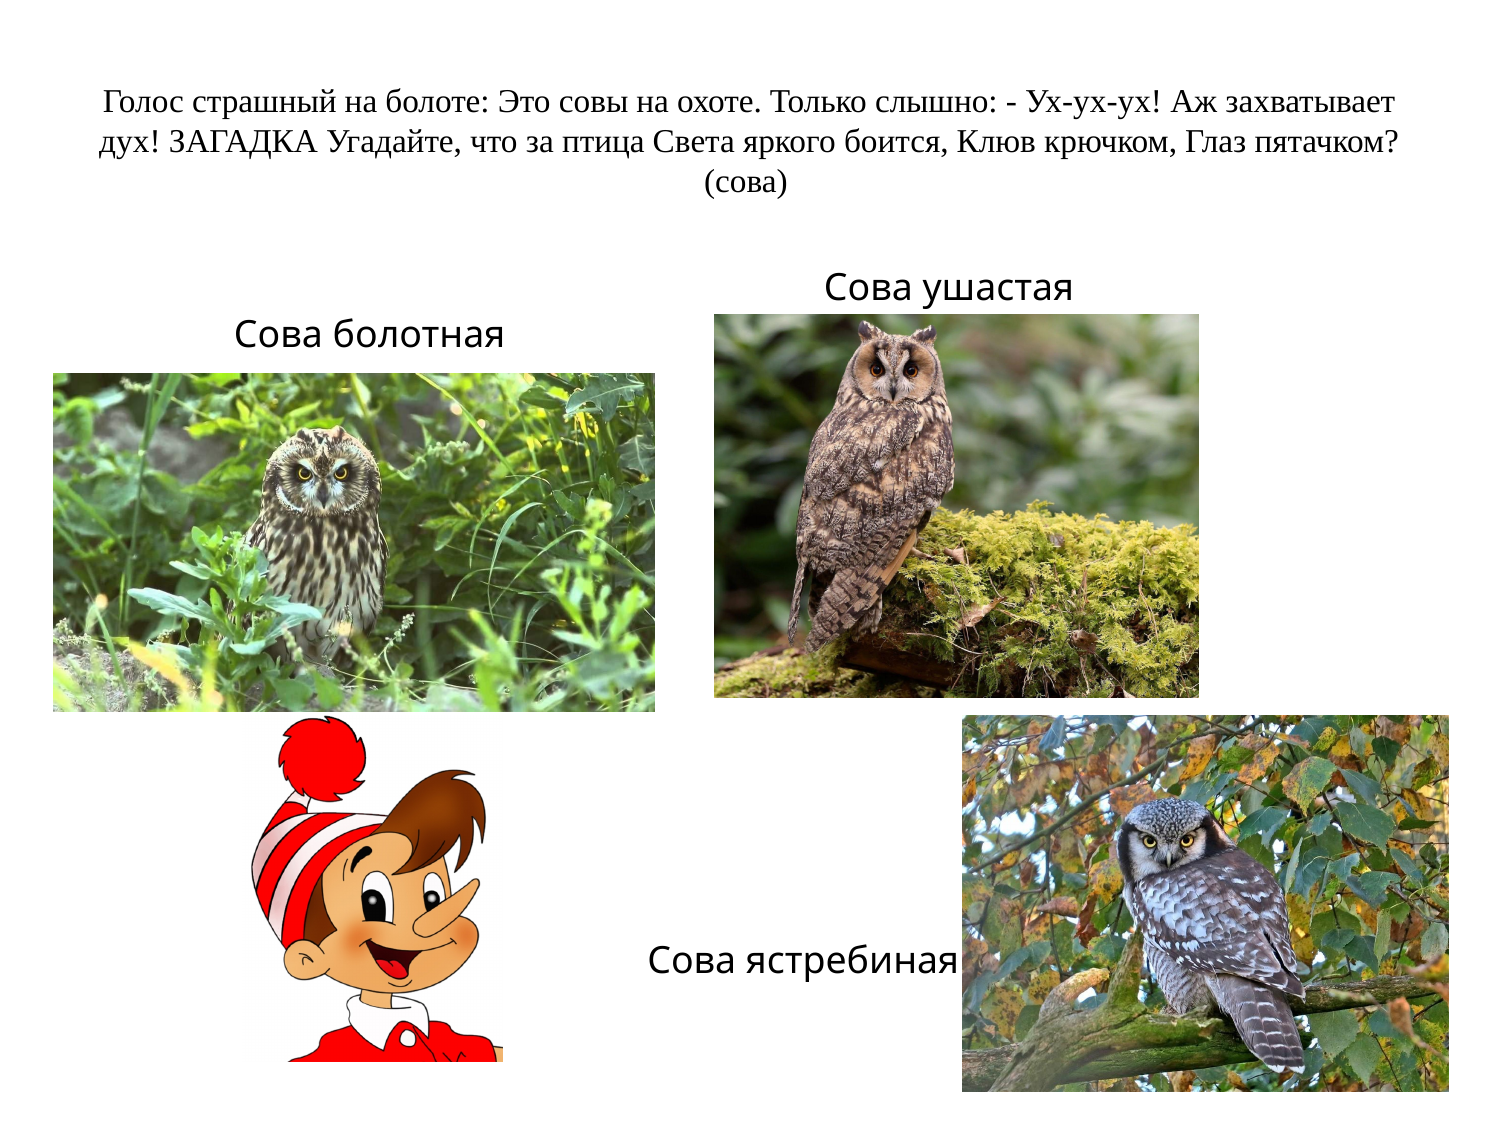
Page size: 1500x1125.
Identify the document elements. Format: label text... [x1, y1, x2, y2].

picture [962, 716, 1449, 1092]
text_box Сова болотная [219, 303, 521, 363]
text_box Сова ястребиная [632, 929, 975, 989]
text_box Сова ушастая [809, 255, 1090, 315]
picture [714, 314, 1199, 698]
picture [53, 373, 655, 712]
picture [242, 716, 503, 1062]
title Голос страшный на болоте: Это совы на охоте. Только слышно: - Ух-ух-ух! Аж захватывает дух! ЗАГАДКА Угадайте, что за птица Света яркого боится, Клюв крючком, Глаз пятачком? (сова) [75, 45, 1426, 233]
